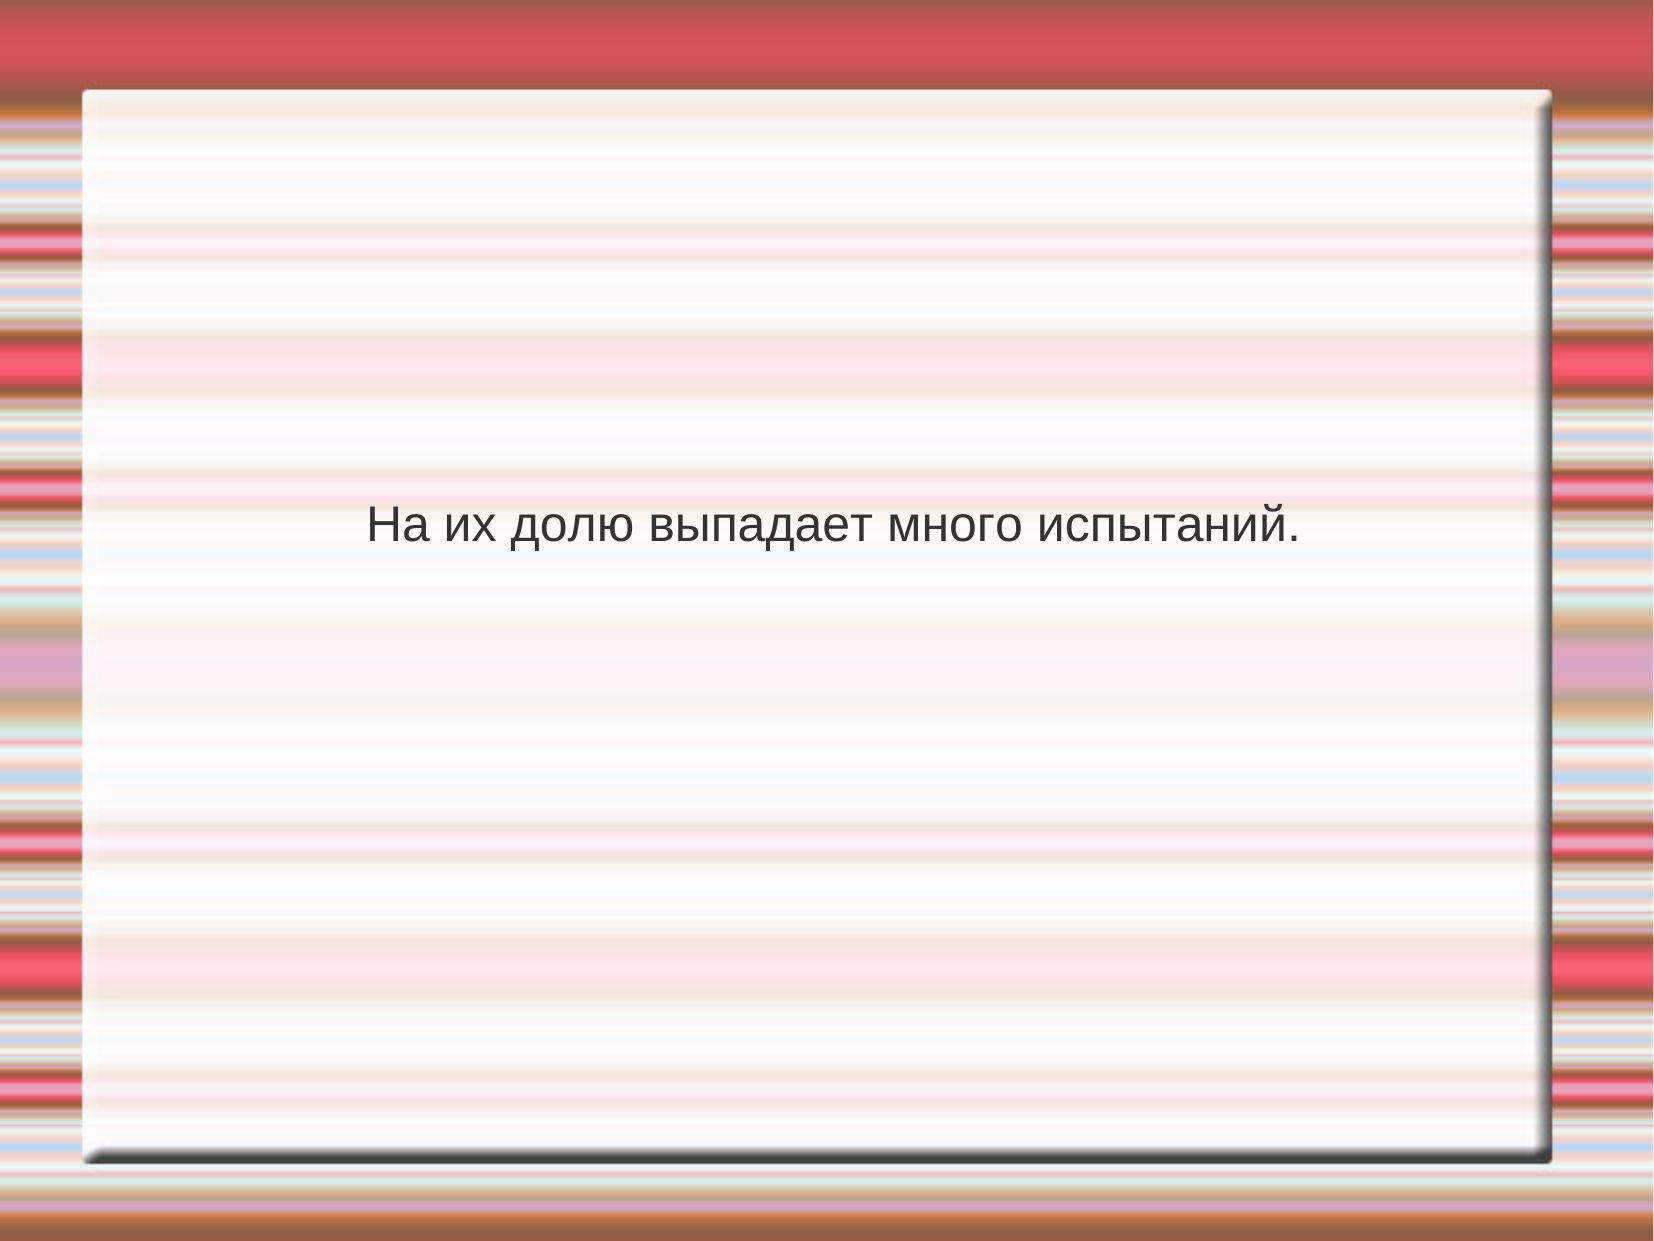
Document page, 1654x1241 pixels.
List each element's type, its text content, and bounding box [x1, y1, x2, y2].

picture [0, 0, 1654, 1241]
list На их долю выпадает много испытаний. [283, 496, 1323, 567]
